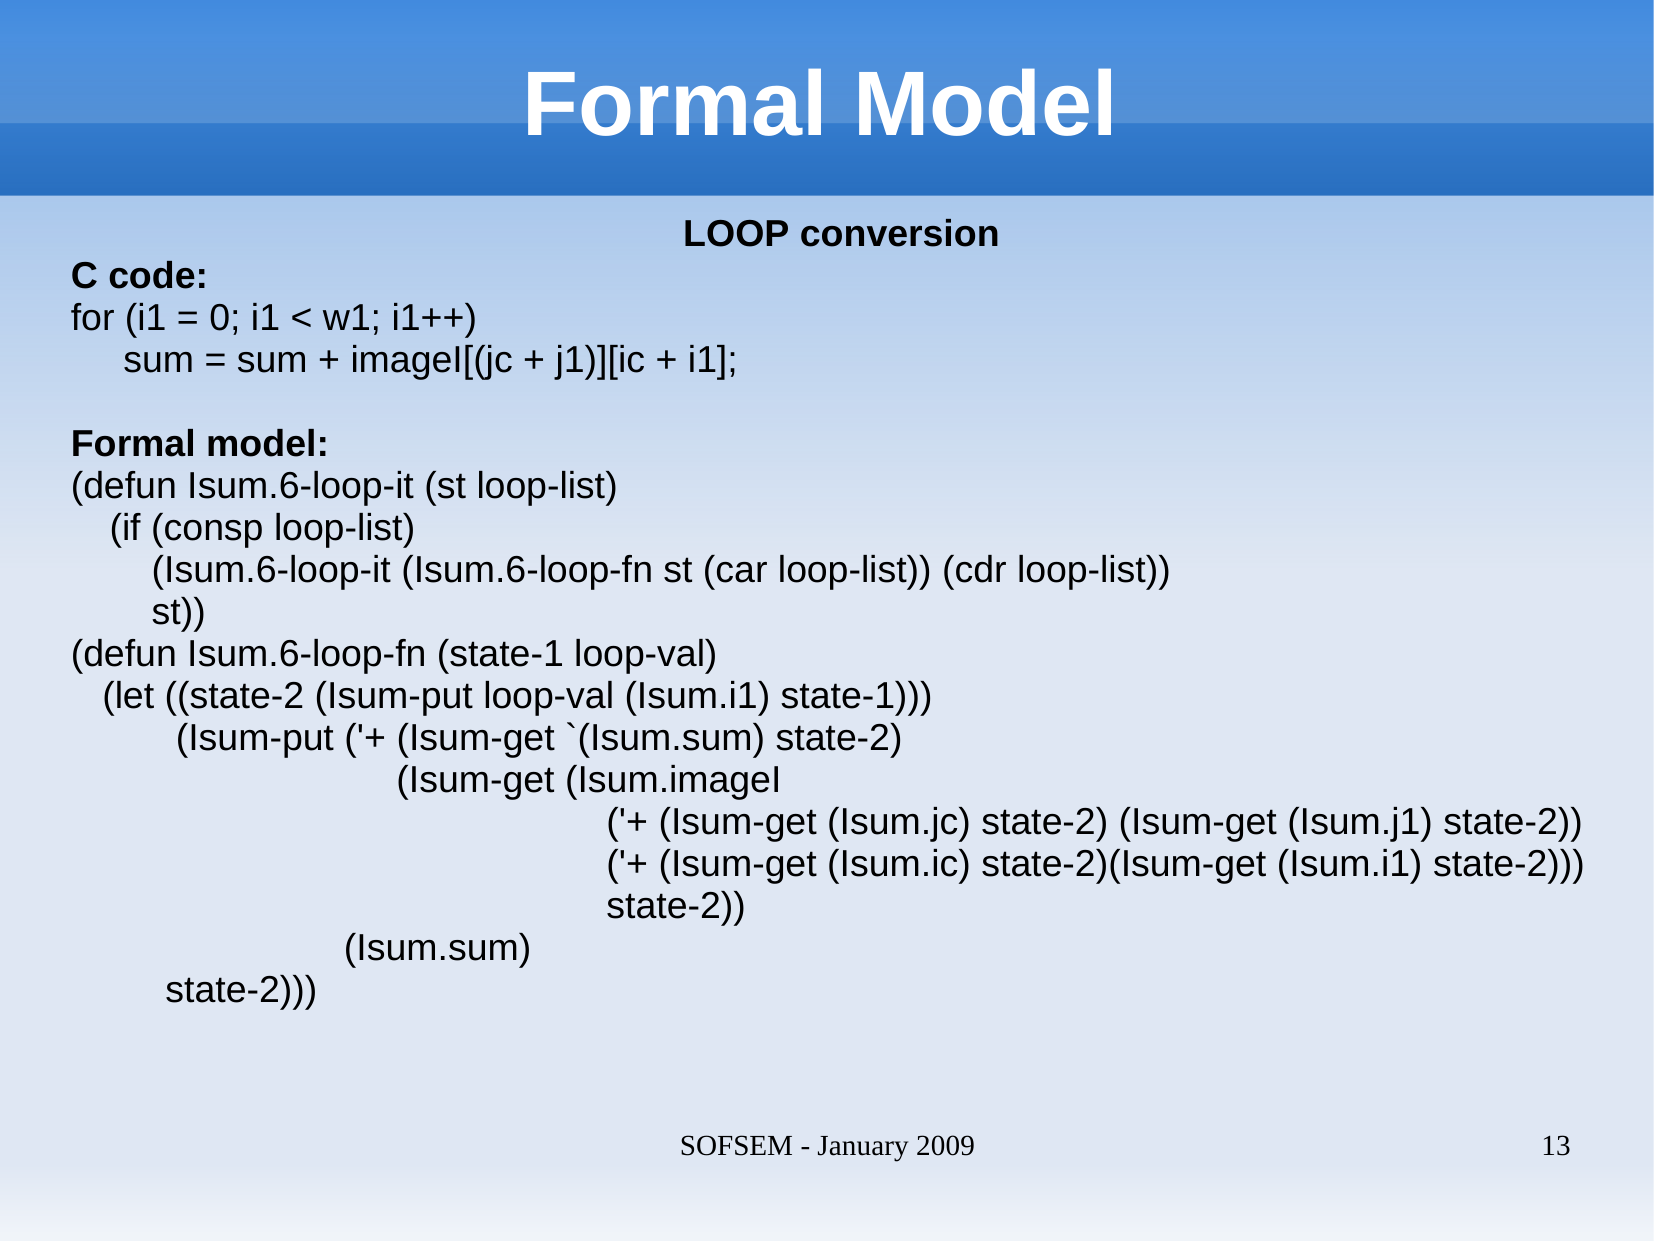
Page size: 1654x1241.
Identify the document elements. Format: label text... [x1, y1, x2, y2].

picture [0, 0, 1654, 1241]
list LOOP conversion C code: for (i1 = 0; i1 < w1; i1++) sum = sum + imageI[(jc + j1)][ic + i1]; Formal model: (defun Isum.6-loop-it (st loop-list) (if (consp loop-list) (Isum.6-loop-it (Isum.6-loop-fn st (car loop-list)) (cdr loop-list)) st)) (defun Isum.6-loop-fn (state-1 loop-val) (let ((state-2 (Isum-put loop-val (Isum.i1) state-1))) (Isum-put ('+ (Isum-get `(Isum.sum) state-2) (Isum-get (Isum.imageI ('+ (Isum-get (Isum.jc) state-2) (Isum-get (Isum.j1) state-2)) ('+ (Isum-get (Isum.ic) state-2)(Isum-get (Isum.i1) state-2))) state-2)) (Isum.sum) state-2))) [70, 212, 1613, 1179]
title Formal Model [76, 0, 1565, 208]
